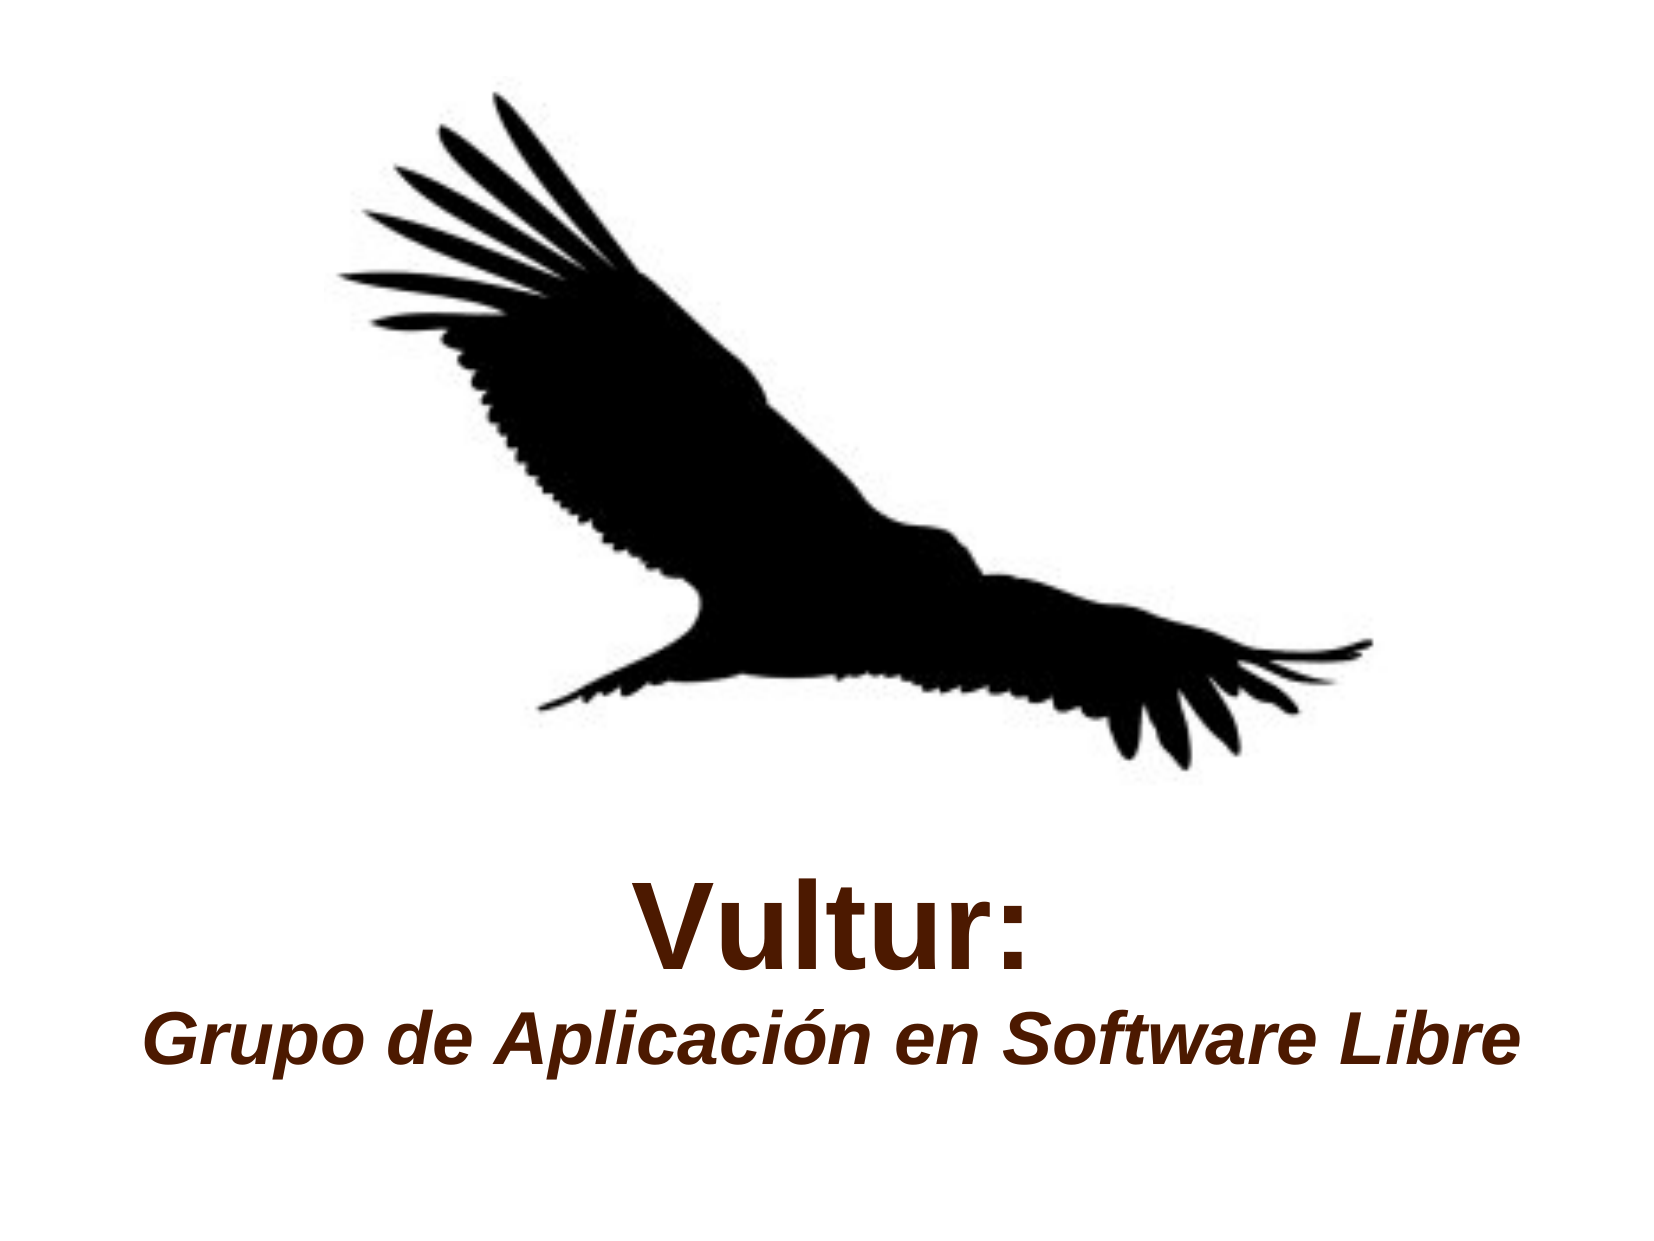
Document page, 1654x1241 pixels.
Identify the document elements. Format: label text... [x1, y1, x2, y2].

title Vultur: Grupo de Aplicación en Software Libre [88, 856, 1577, 1081]
picture [324, 76, 1388, 800]
